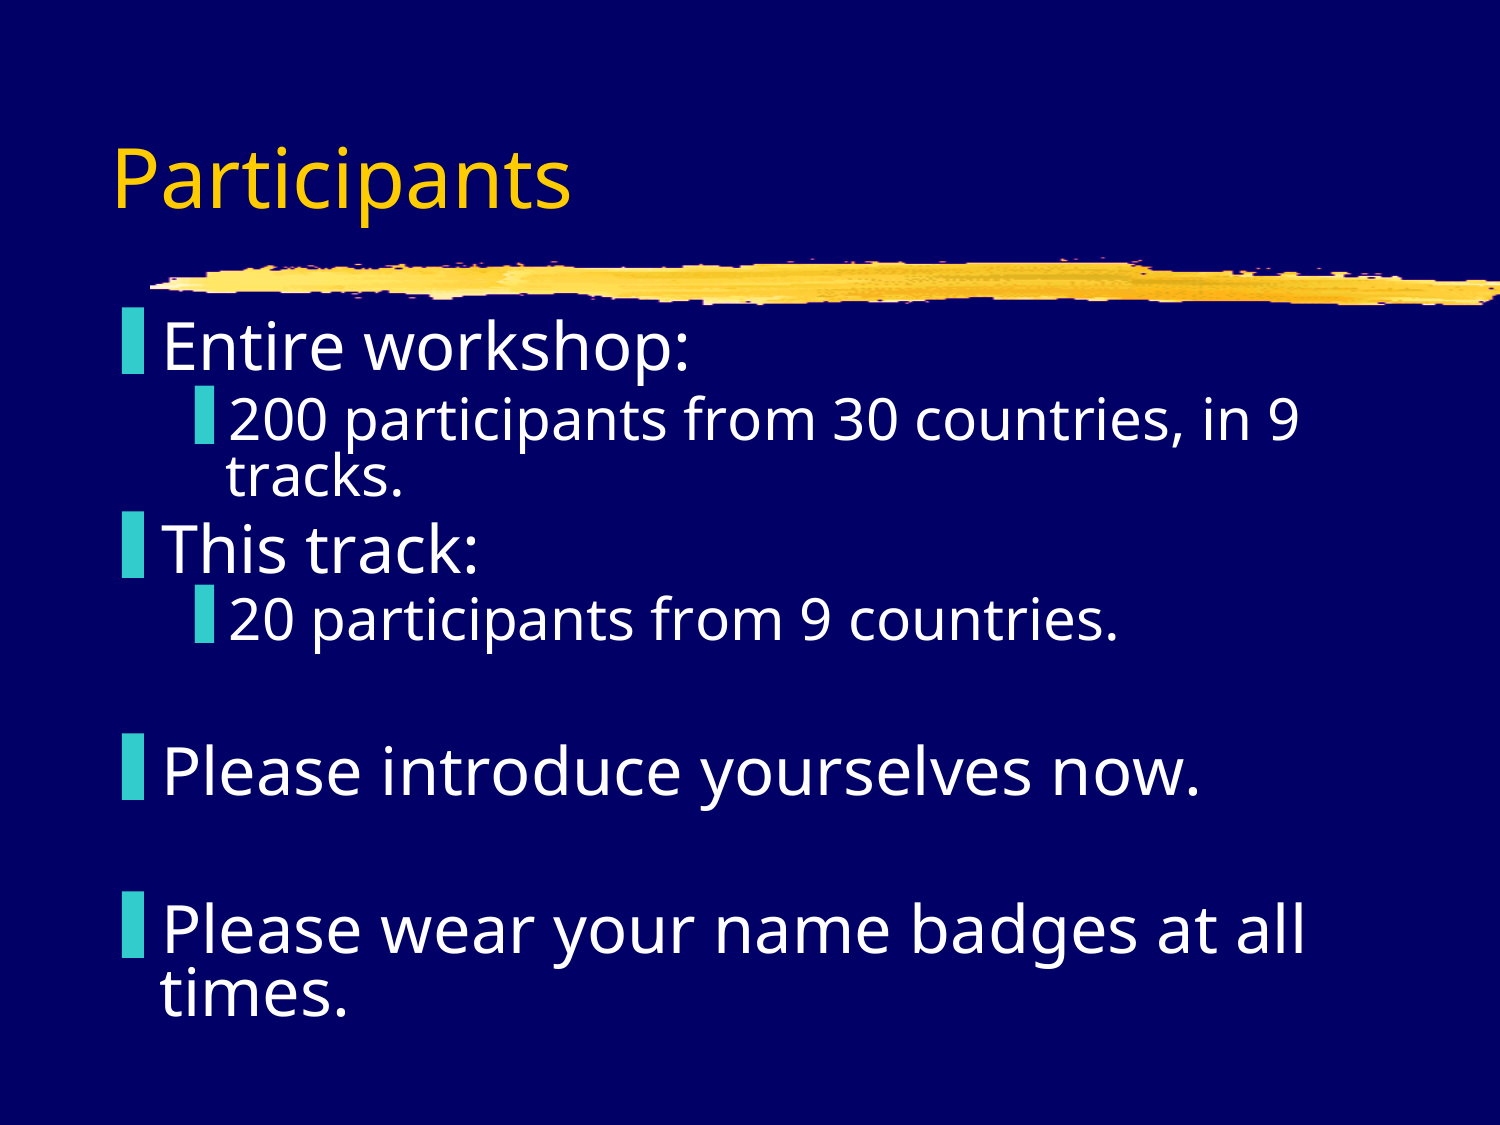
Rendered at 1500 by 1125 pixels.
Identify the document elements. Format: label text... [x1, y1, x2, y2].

picture [150, 252, 1500, 316]
list Entire workshop: 200 participants from 30 countries, in 9 tracks. This track: 20 participants from 9 countries. Please introduce yourselves now. Please wear your name badges at all times. [105, 319, 1386, 1125]
title Participants [110, 78, 1391, 297]
